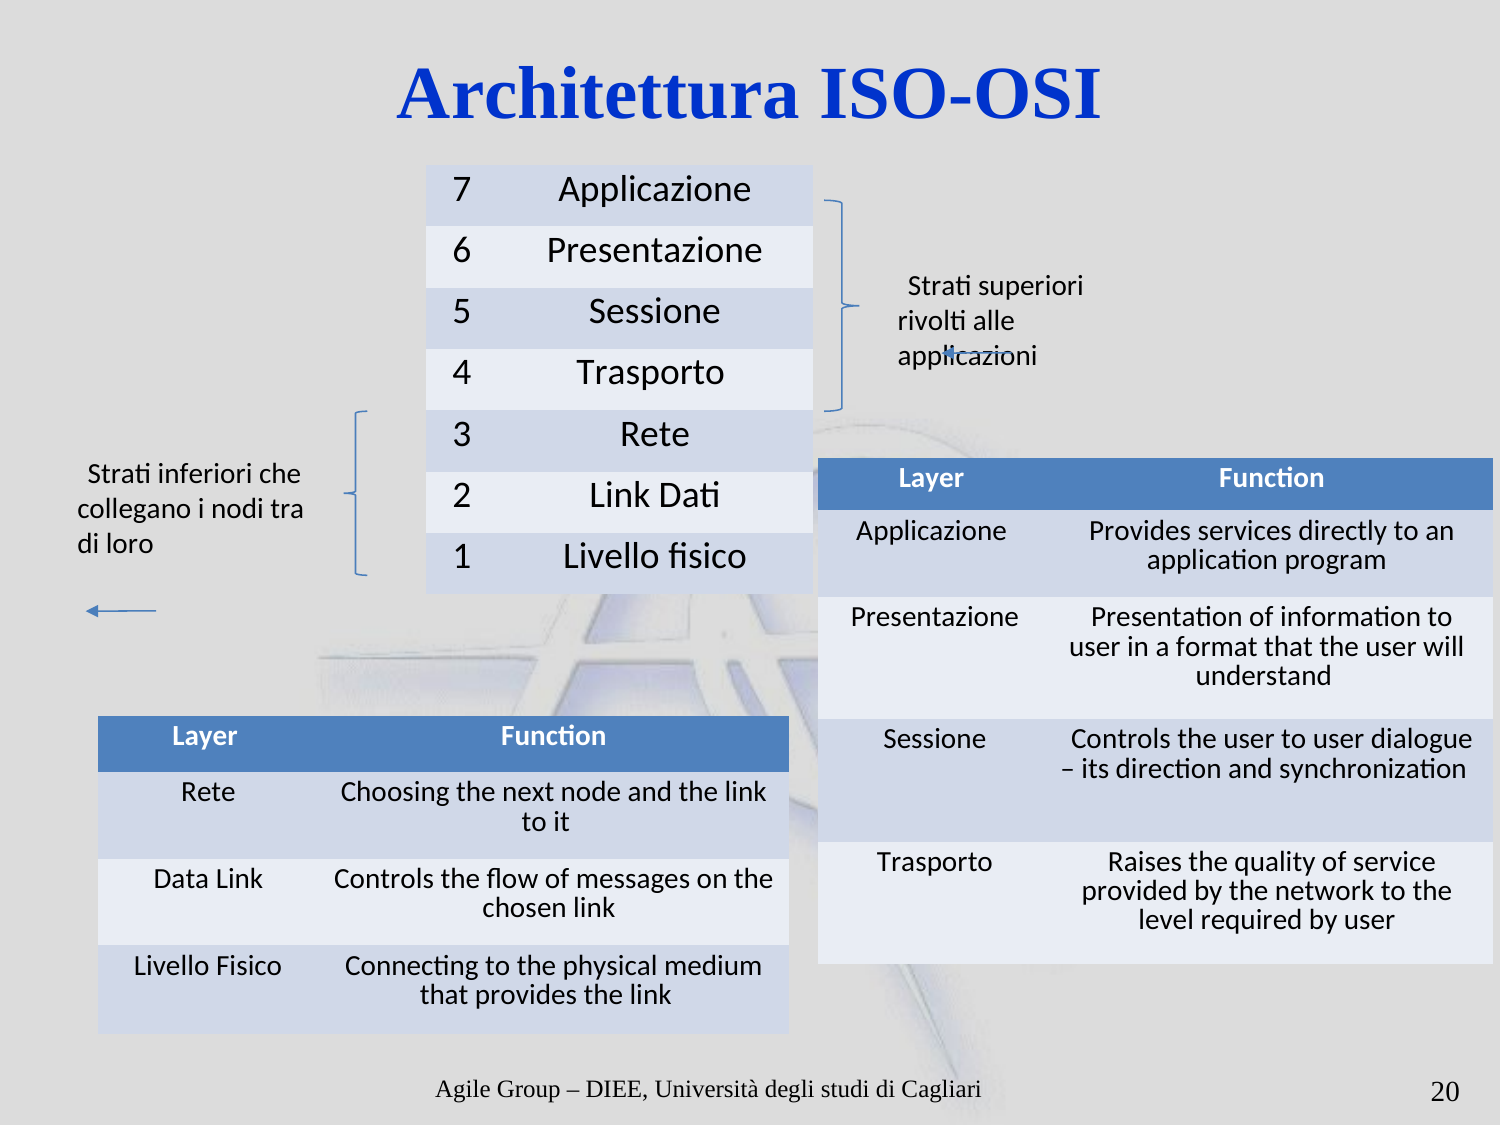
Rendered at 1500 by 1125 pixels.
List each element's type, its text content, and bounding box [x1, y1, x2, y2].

table_header Layer [98, 716, 309, 772]
table_cell 4 [426, 349, 484, 410]
table_header Layer [818, 458, 1041, 510]
table_cell Raises the quality of service provided by the network to the level required by user [1041, 842, 1493, 964]
table_cell Trasporto [818, 842, 1041, 964]
table_cell Livello Fisico [98, 945, 309, 1034]
table_cell Controls the user to user dialogue – its direction and synchronization [1041, 719, 1493, 842]
table_cell 2 [426, 472, 484, 533]
table_cell 6 [426, 226, 484, 288]
table_cell 3 [426, 410, 484, 472]
table_cell 5 [426, 288, 484, 349]
table_header Function [1041, 458, 1493, 510]
table_header 7 [426, 165, 484, 226]
table_cell Applicazione [818, 510, 1041, 597]
table_cell Trasporto [484, 349, 813, 410]
picture [0, 0, 1500, 1125]
table_cell Controls the flow of messages on the chosen link [309, 859, 789, 945]
title Architettura ISO-OSI [112, 12, 1388, 175]
table_cell Presentazione [484, 226, 813, 288]
table_cell Choosing the next node and the link to it [309, 772, 789, 859]
table_header Applicazione [484, 165, 813, 226]
table_cell Connecting to the physical medium that provides the link [309, 945, 789, 1034]
table_header Function [309, 716, 789, 772]
table_cell Link Dati [484, 472, 813, 533]
table_cell Presentation of information to user in a format that the user will understand [1041, 597, 1493, 719]
text_box Strati superiori rivolti alle applicazioni [882, 258, 1141, 380]
table_cell Provides services directly to an application program [1041, 510, 1493, 597]
table_cell Sessione [484, 288, 813, 349]
table_cell Sessione [818, 719, 1041, 842]
table_cell Rete [484, 410, 813, 472]
table_cell Data Link [98, 859, 309, 945]
table_cell 1 [426, 533, 484, 594]
table_cell Presentazione [818, 597, 1041, 719]
text_box Strati inferiori che collegano i nodi tra di loro [62, 446, 321, 567]
table_cell Rete [98, 772, 309, 859]
table_cell Livello fisico [484, 533, 813, 594]
